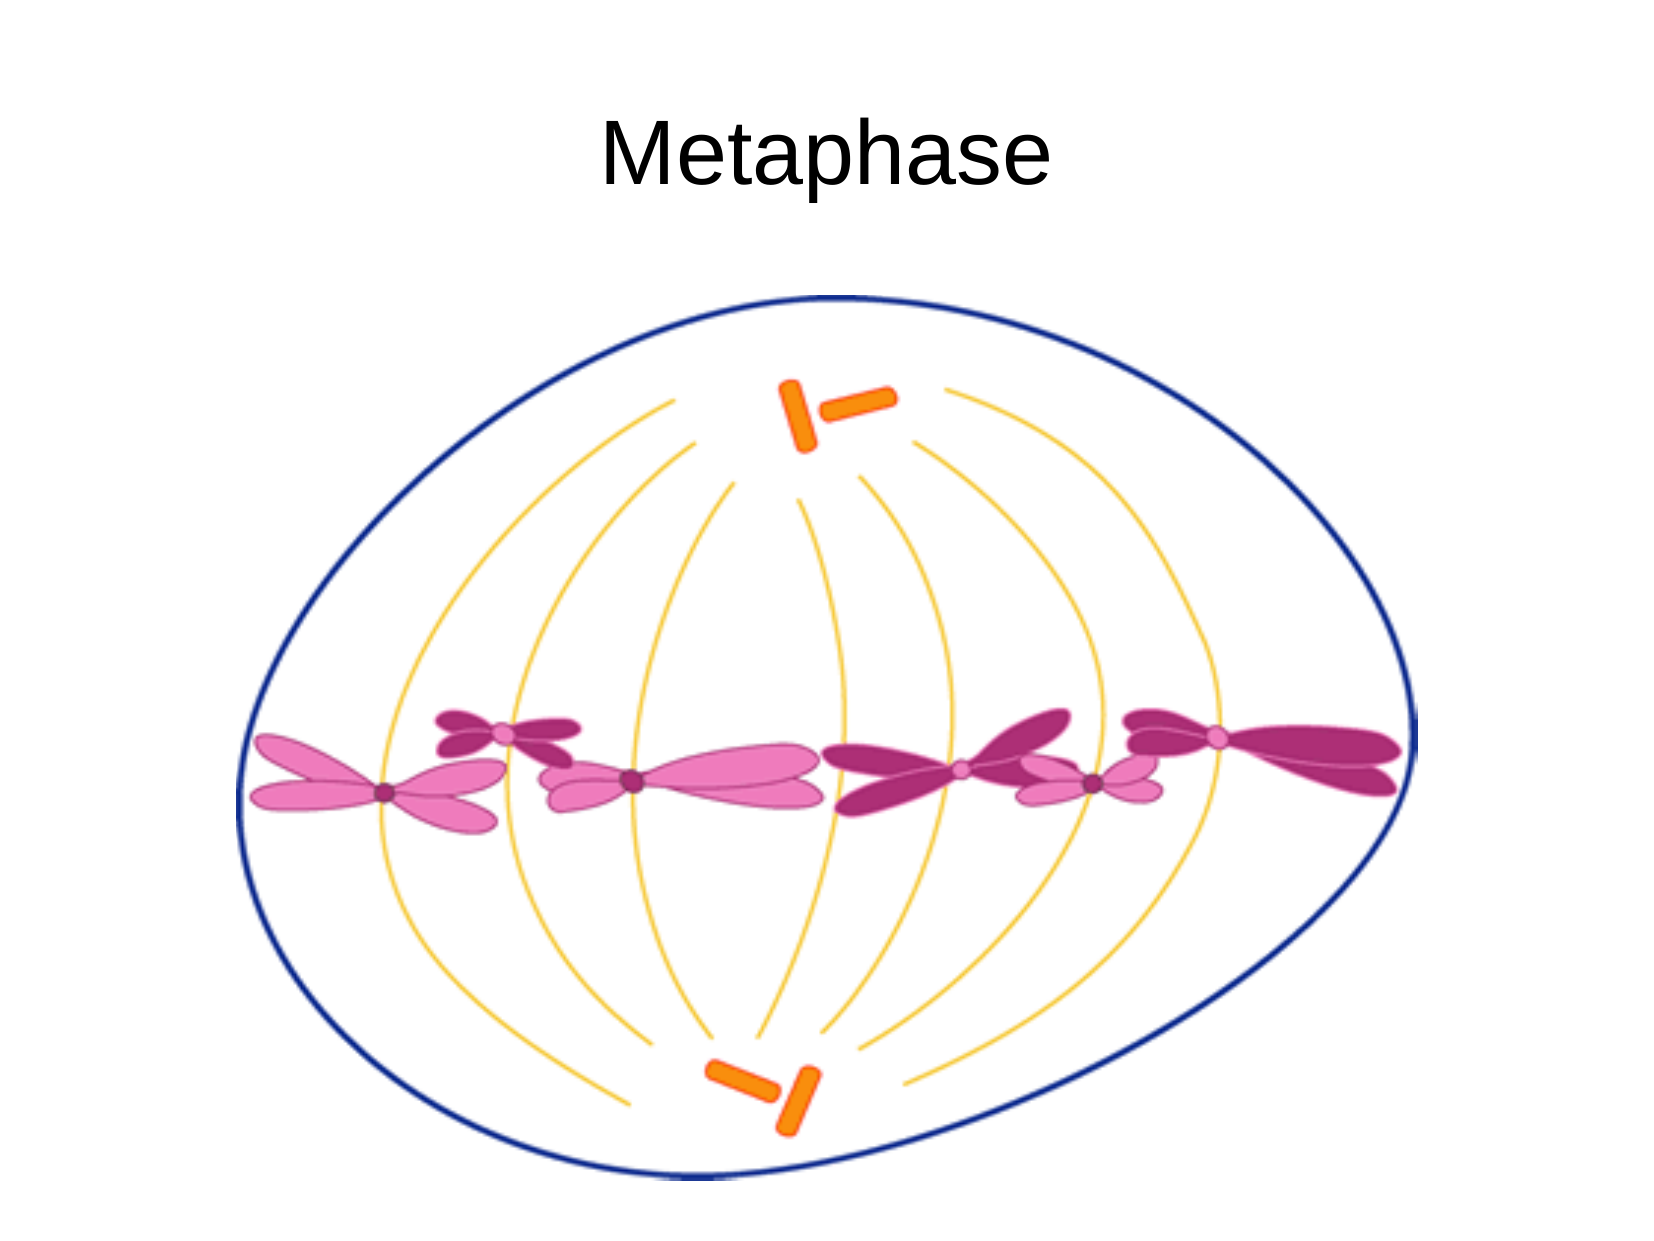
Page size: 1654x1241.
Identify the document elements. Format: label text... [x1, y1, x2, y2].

title Metaphase [82, 49, 1571, 257]
picture [236, 295, 1418, 1181]
